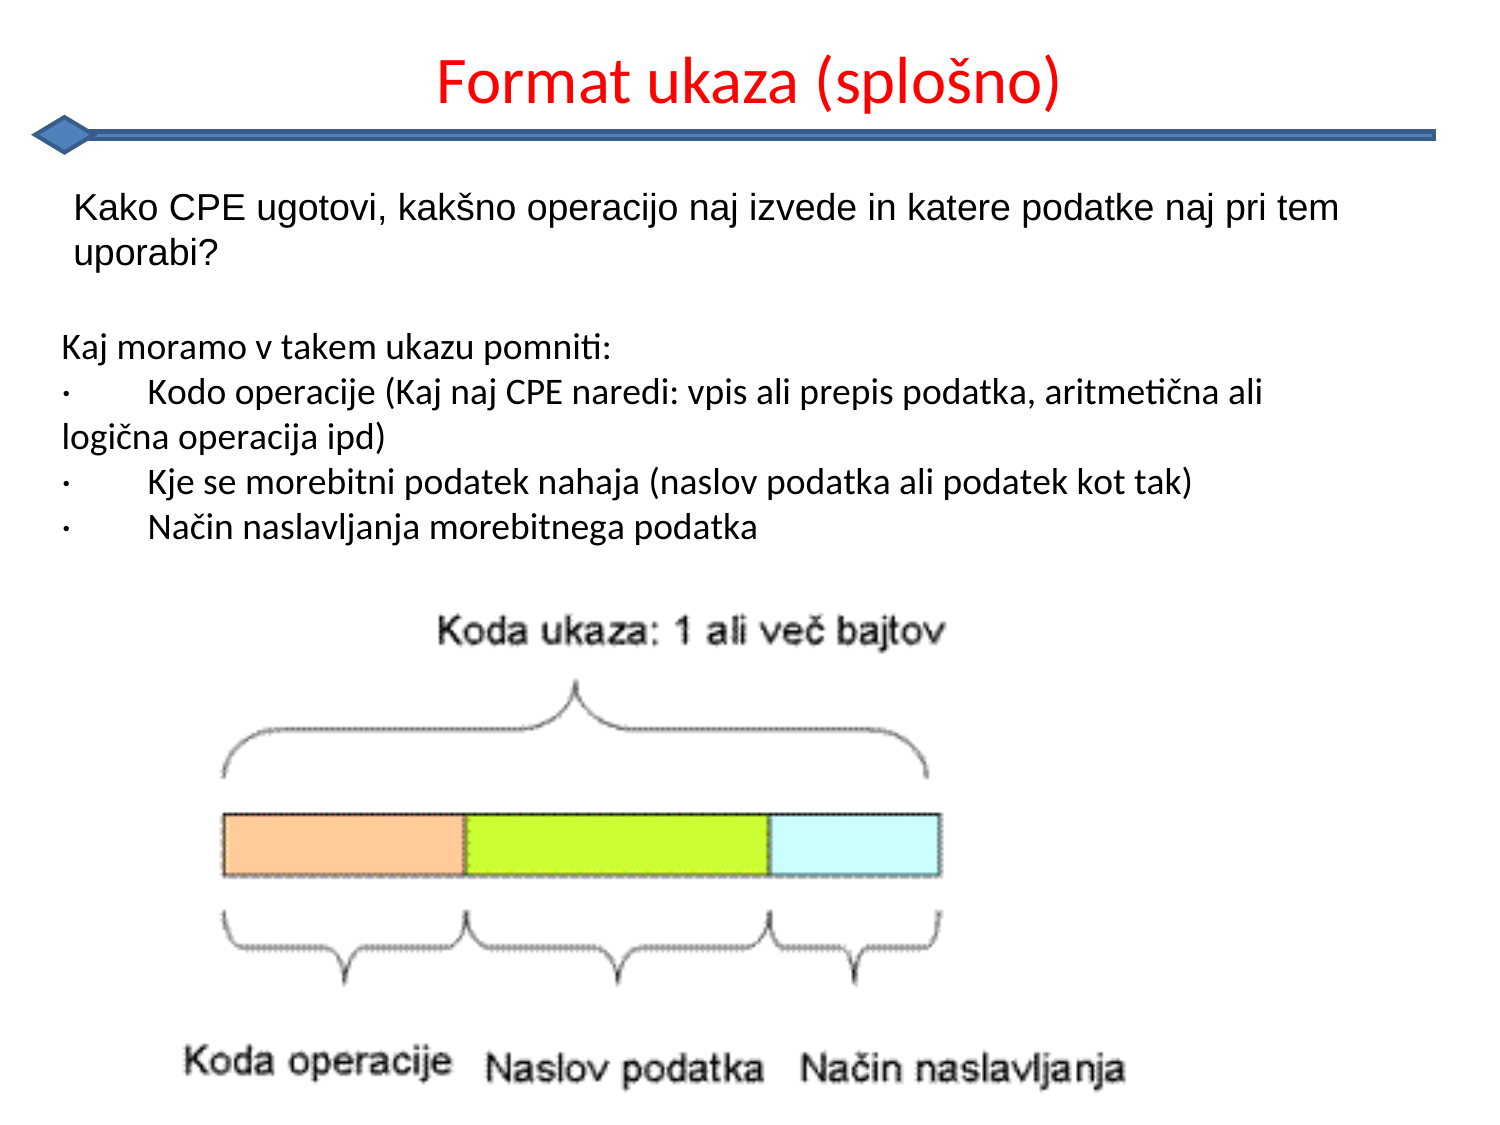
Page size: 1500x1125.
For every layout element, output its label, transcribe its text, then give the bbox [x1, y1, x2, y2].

text_box Kako CPE ugotovi, kakšno operacijo naj izvede in katere podatke naj pri tem uporabi? [58, 175, 1372, 282]
text_box Kaj moramo v takem ukazu pomniti: · Kodo operacije (Kaj naj CPE naredi: vpis ali prepis podatka, aritmetična ali logična operacija ipd) · Kje se morebitni podatek nahaja (naslov podatka ali podatek kot tak) · Način naslavljanja morebitnega podatka [46, 269, 1372, 600]
title Format ukaza (splošno) [0, 29, 1500, 125]
picture [164, 597, 1149, 1102]
